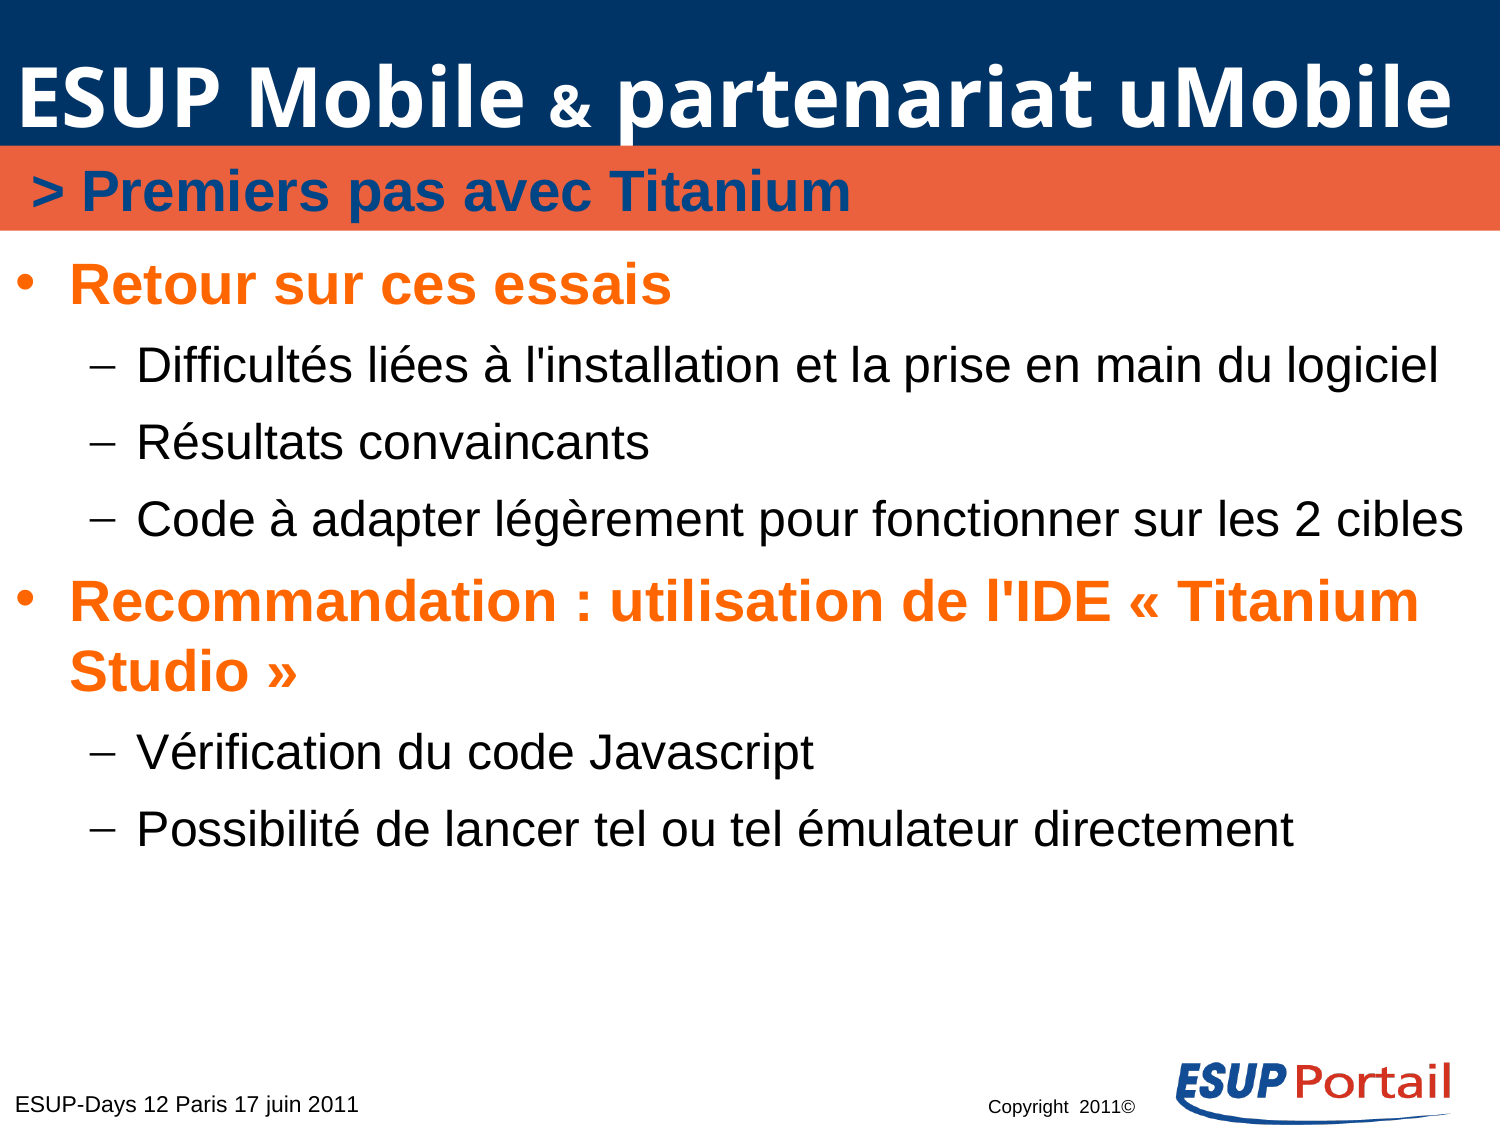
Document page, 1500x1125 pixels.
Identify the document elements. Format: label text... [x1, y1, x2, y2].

text_box Retour sur ces essais Difficultés liées à l'installation et la prise en main du logiciel Résultats convaincants Code à adapter légèrement pour fonctionner sur les 2 cibles Recommandation : utilisation de l'IDE « Titanium Studio » Vérification du code Javascript Possibilité de lancer tel ou tel émulateur directement [0, 231, 1500, 1074]
text_box ESUP Mobile & partenariat uMobile [0, 0, 1500, 145]
picture [1175, 1074, 1451, 1125]
text_box > Premiers pas avec Titanium [0, 145, 1500, 231]
text_box ESUP-Days 12 Paris 17 juin 2011 [0, 1074, 632, 1125]
